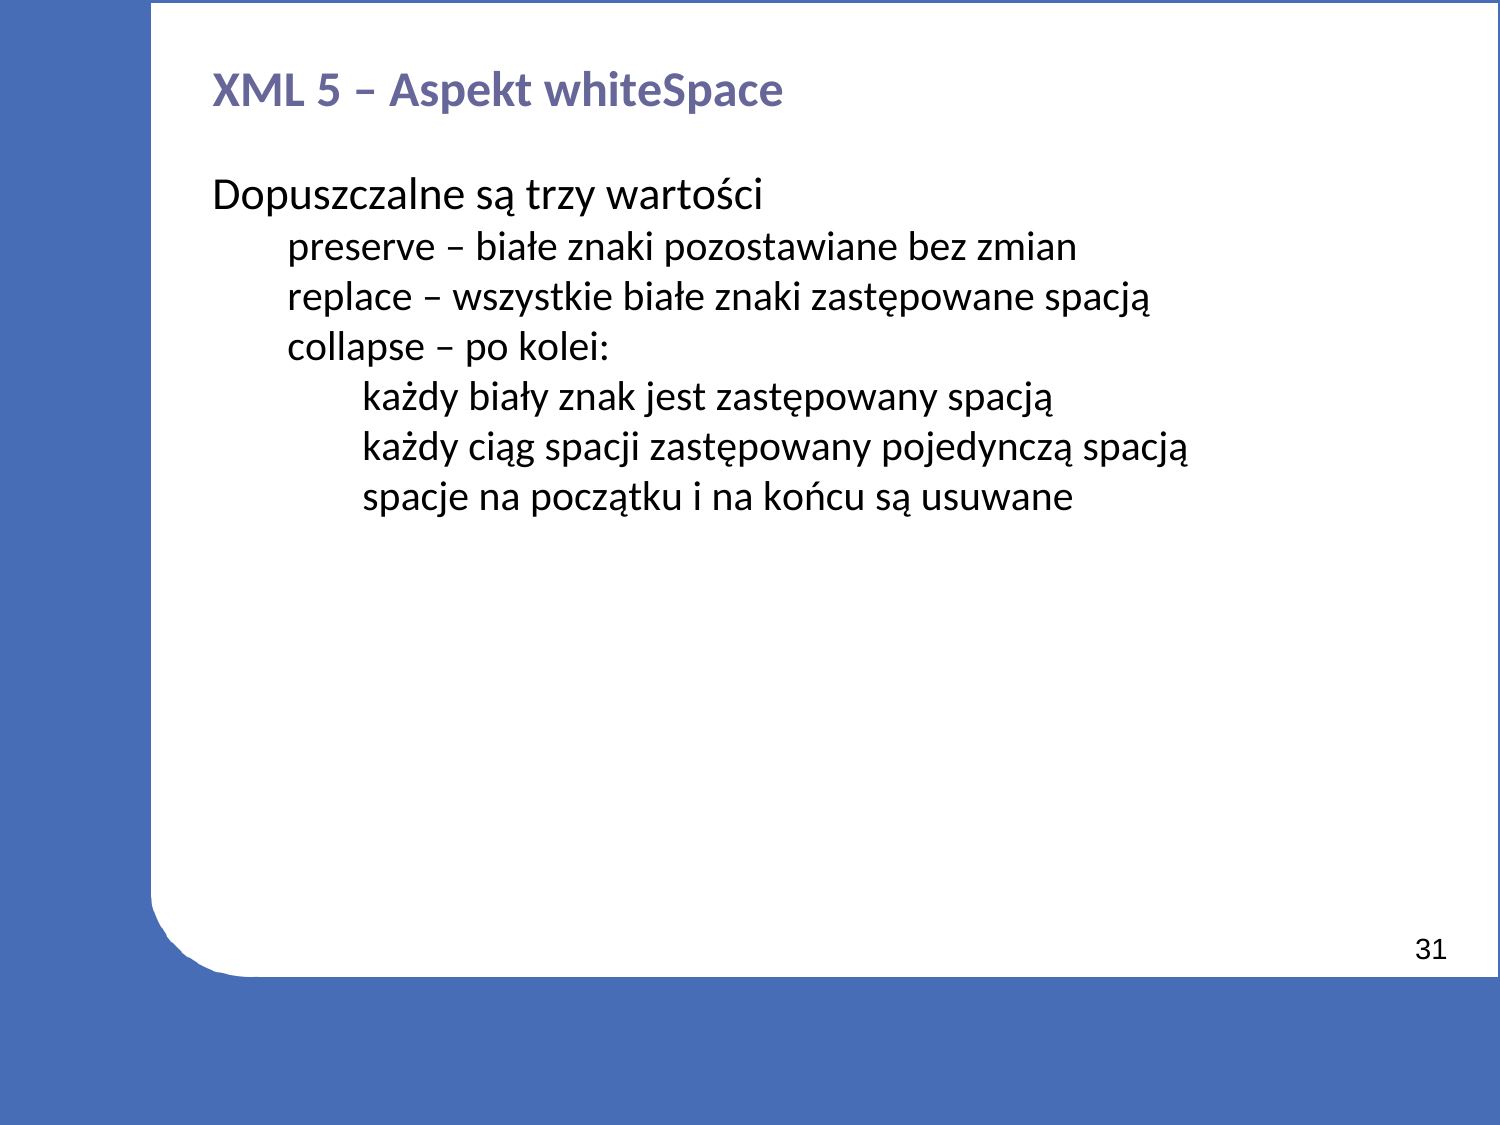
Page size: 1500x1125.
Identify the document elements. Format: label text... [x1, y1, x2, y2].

list Dopuszczalne są trzy wartości preserve – białe znaki pozostawiane bez zmian replace – wszystkie białe znaki zastępowane spacją collapse – po kolei: każdy biały znak jest zastępowany spacją każdy ciąg spacji zastępowany pojedynczą spacją spacje na początku i na końcu są usuwane [212, 174, 1448, 911]
picture [0, 0, 1500, 1125]
title XML 5 – Aspekt whiteSpace [212, 24, 1447, 164]
